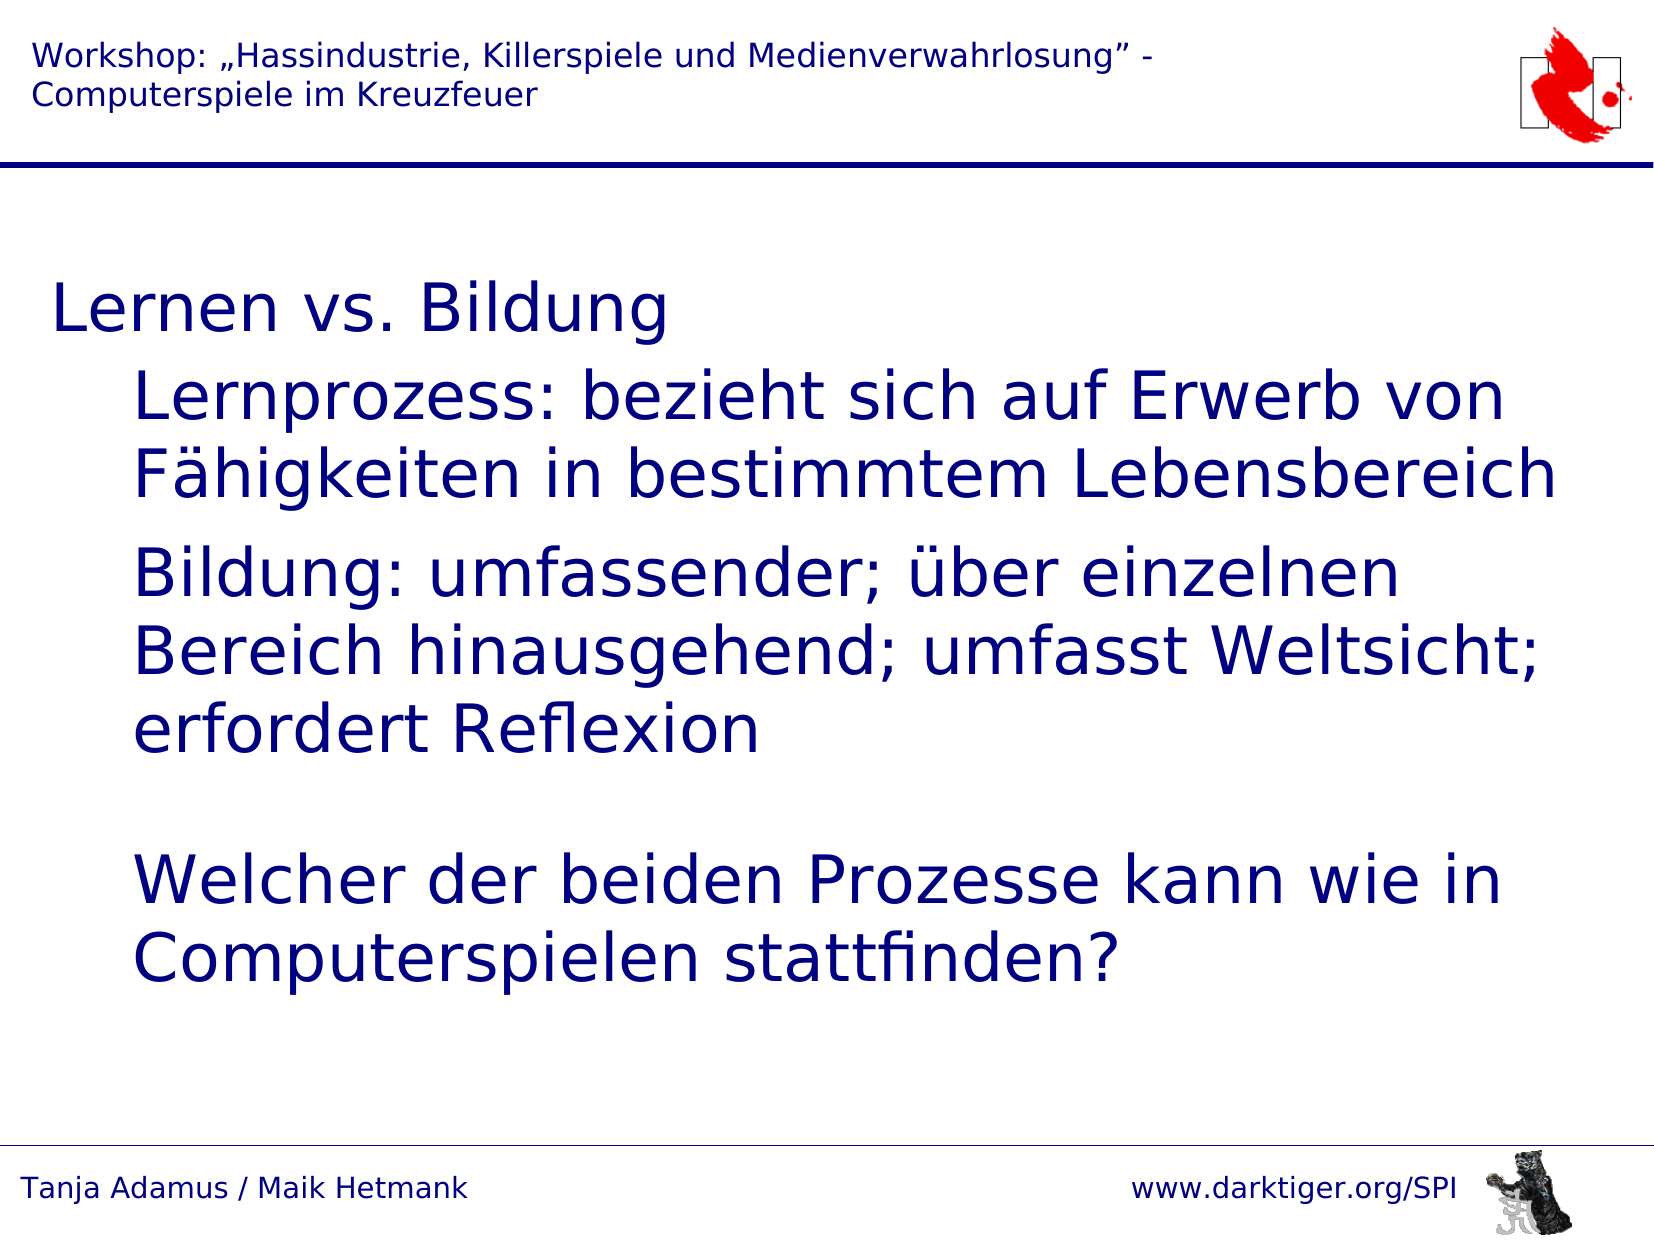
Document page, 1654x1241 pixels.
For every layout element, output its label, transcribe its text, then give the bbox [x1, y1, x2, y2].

picture [1503, 16, 1632, 148]
text_box Bildung: umfassender; über einzelnen Bereich hinausgehend; umfasst Weltsicht; erfordert Reflexion [118, 527, 1625, 776]
picture [1486, 1150, 1572, 1235]
text_box Lernprozess: bezieht sich auf Erwerb von Fähigkeiten in bestimmtem Lebensbereich [118, 350, 1625, 521]
text_box Welcher der beiden Prozesse kann wie in Computerspielen stattfinden? [118, 834, 1625, 1005]
text_box Lernen vs. Bildung [35, 261, 1565, 355]
text_box Workshop: „Hassindustrie, Killerspiele und Medienverwahrlosung” - Computerspiele im Kreuzfeuer [16, 29, 1418, 178]
